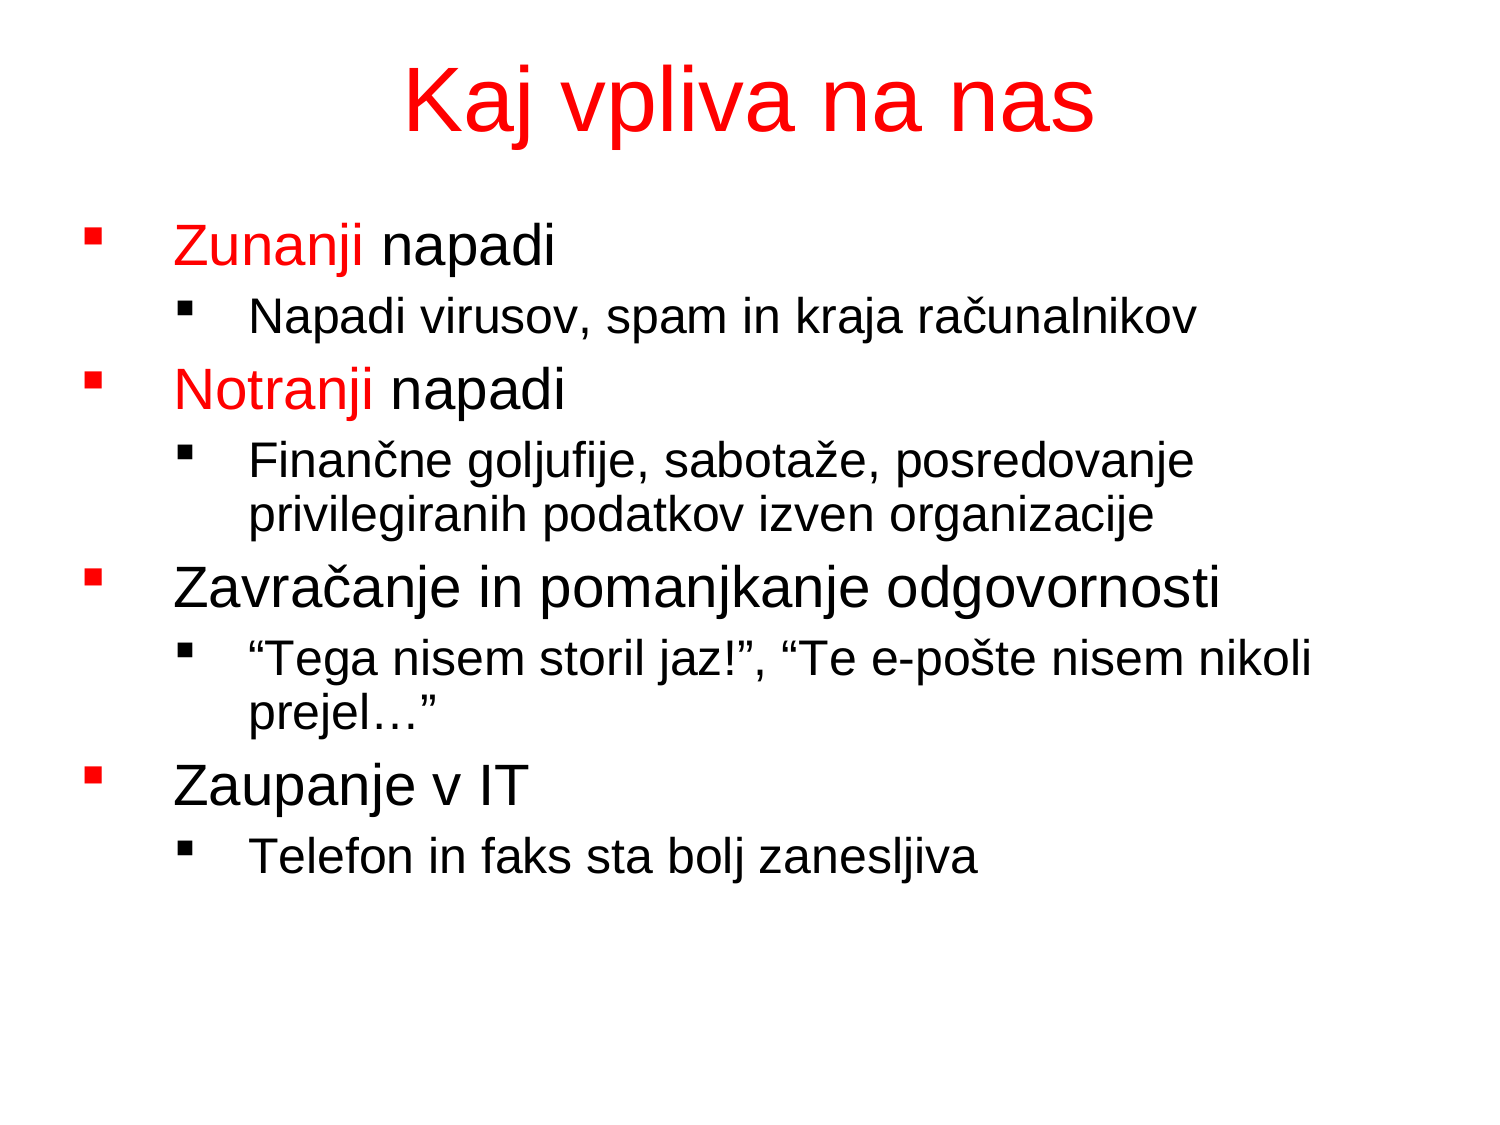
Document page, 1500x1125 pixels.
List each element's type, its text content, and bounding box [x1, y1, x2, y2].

list Zunanji napadi Napadi virusov, spam in kraja računalnikov Notranji napadi Finančne goljufije, sabotaže, posredovanje privilegiranih podatkov izven organizacije Zavračanje in pomanjkanje odgovornosti “Tega nisem storil jaz!”, “Te e-pošte nisem nikoli prejel…” Zaupanje v IT Telefon in faks sta bolj zanesljiva [64, 208, 1456, 934]
title Kaj vpliva na nas [75, 32, 1426, 158]
